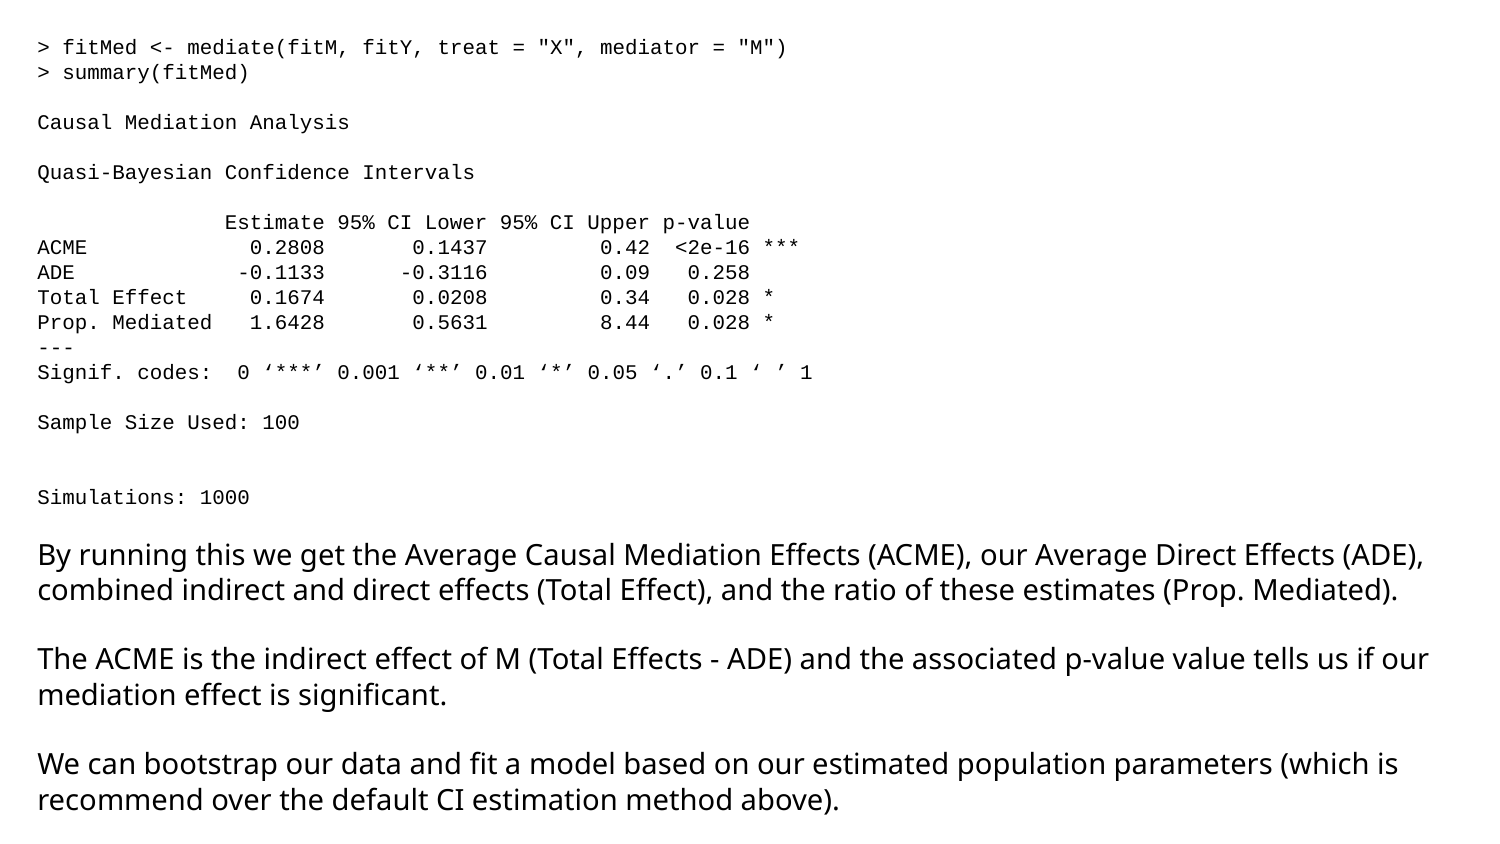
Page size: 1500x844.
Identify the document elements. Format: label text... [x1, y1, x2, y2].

text_box > fitMed <- mediate(fitM, fitY, treat = "X", mediator = "M") > summary(fitMed) Causal Mediation Analysis Quasi-Bayesian Confidence Intervals Estimate 95% CI Lower 95% CI Upper p-value ACME 0.2808 0.1437 0.42 <2e-16 *** ADE -0.1133 -0.3116 0.09 0.258 Total Effect 0.1674 0.0208 0.34 0.028 * Prop. Mediated 1.6428 0.5631 8.44 0.028 * --- Signif. codes: 0 ‘***’ 0.001 ‘**’ 0.01 ‘*’ 0.05 ‘.’ 0.1 ‘ ’ 1 Sample Size Used: 100 Simulations: 1000 By running this we get the Average Causal Mediation Effects (ACME), our Average Direct Effects (ADE), combined indirect and direct effects (Total Effect), and the ratio of these estimates (Prop. Mediated). The ACME is the indirect effect of M (Total Effects - ADE) and the associated p-value value tells us if our mediation effect is significant. We can bootstrap our data and fit a model based on our estimated population parameters (which is recommend over the default CI estimation method above). [22, 18, 1480, 832]
